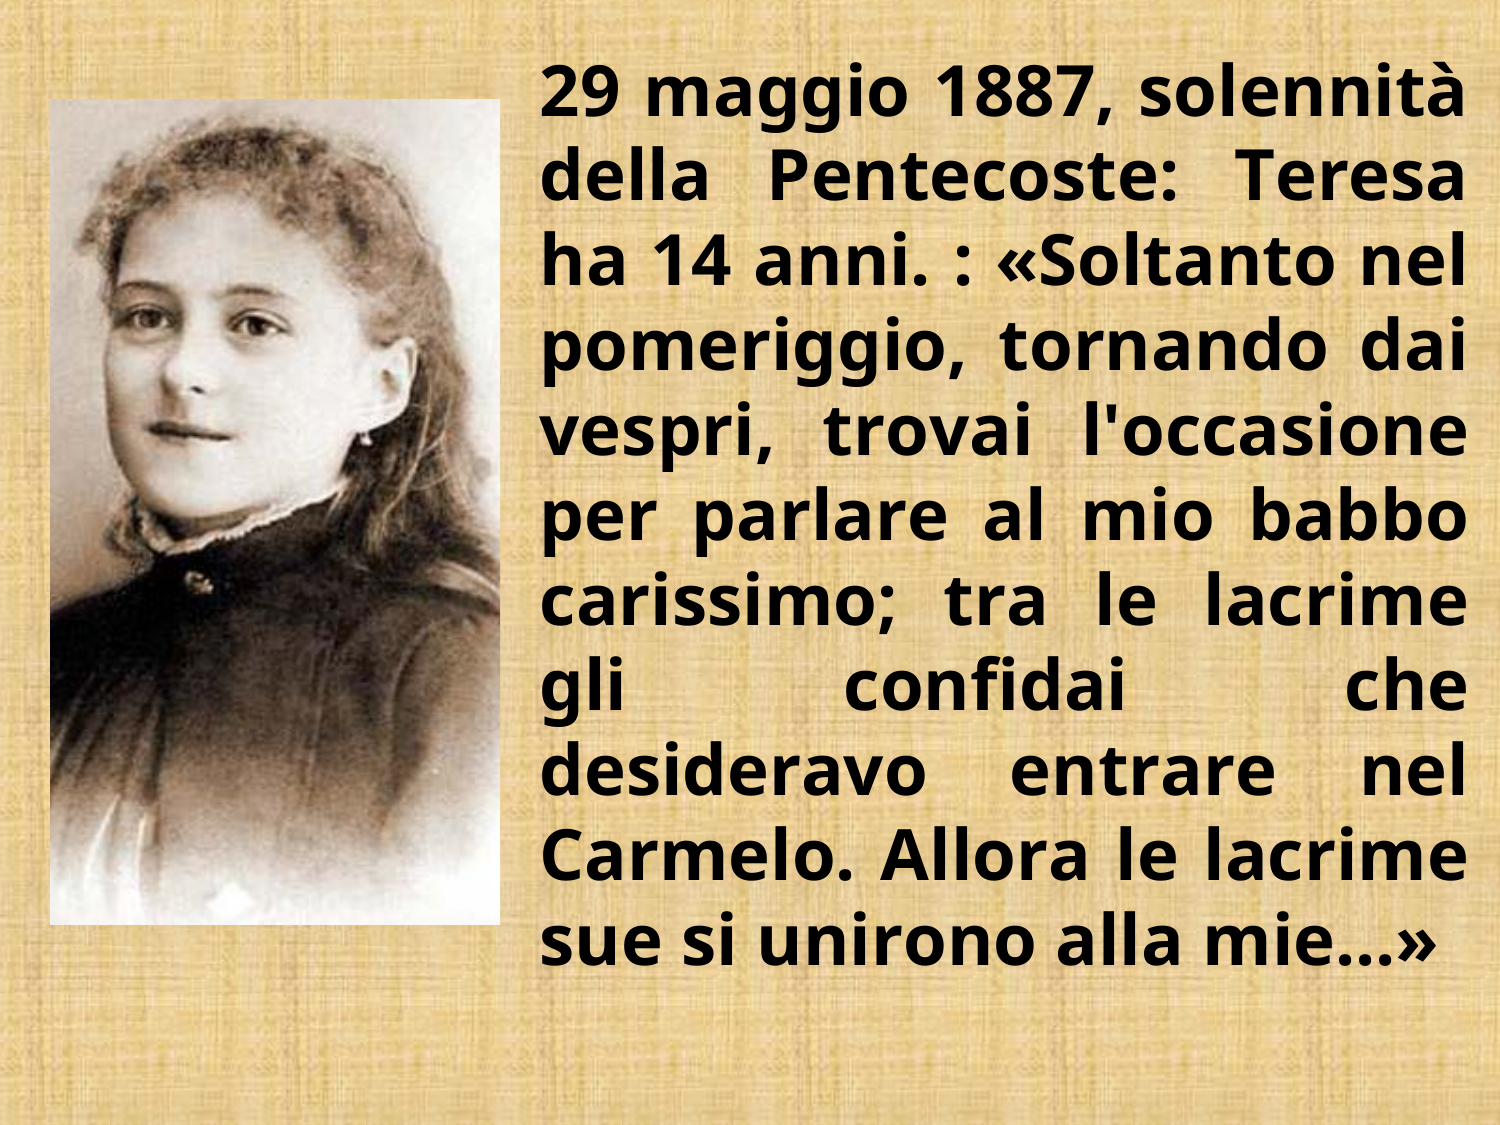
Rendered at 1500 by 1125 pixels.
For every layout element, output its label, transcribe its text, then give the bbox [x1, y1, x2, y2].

picture [0, 0, 1500, 1125]
text_box 29 maggio 1887, solennità della Pentecoste: Teresa ha 14 anni. : «Soltanto nel pomeriggio, tornando dai vespri, trovai l'occasione per parlare al mio babbo carissimo; tra le lacrime gli confidai che desideravo entrare nel Carmelo. Allora le lacrime sue si unirono alla mie...» [524, 37, 1485, 1117]
